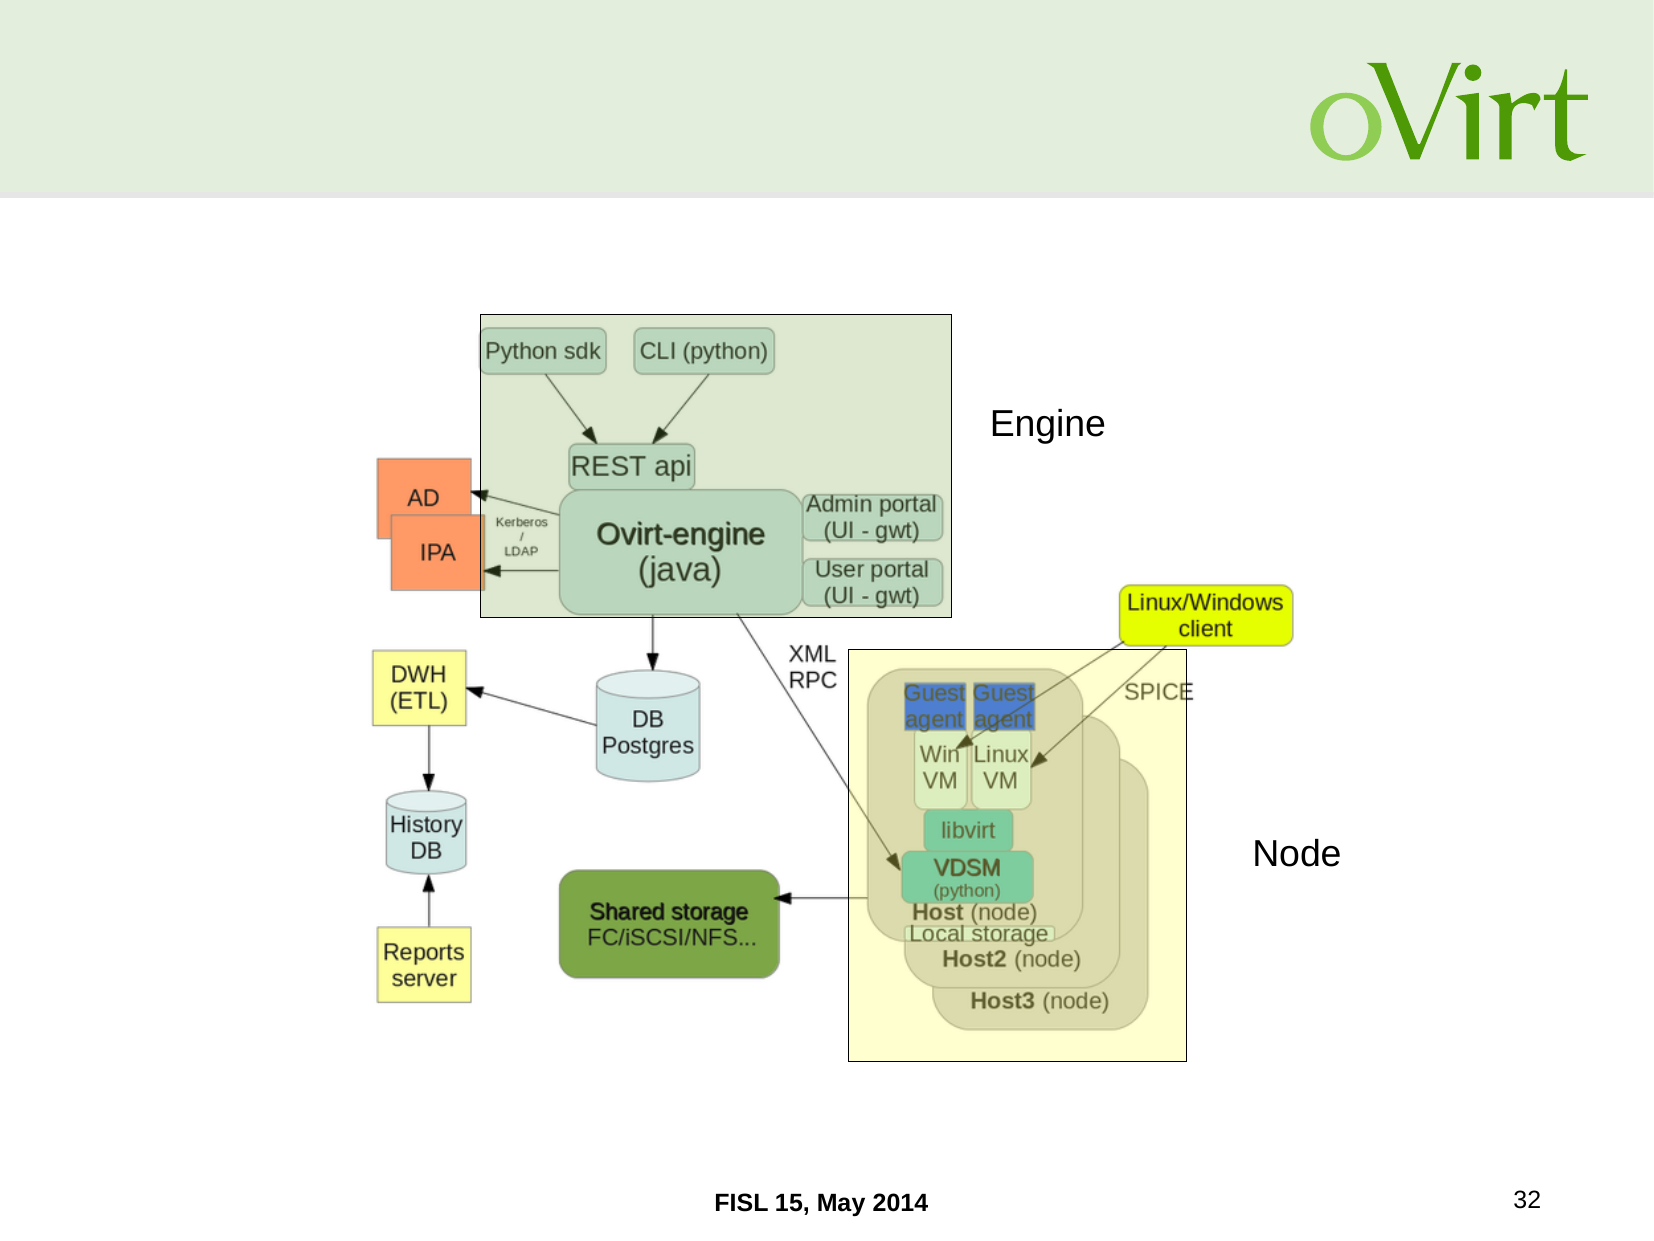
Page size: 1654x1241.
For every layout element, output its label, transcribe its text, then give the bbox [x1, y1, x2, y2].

text_box Node [1237, 825, 1357, 882]
picture [317, 244, 1344, 1039]
text_box [848, 649, 1187, 1062]
text_box [480, 314, 952, 618]
text_box Engine [975, 394, 1121, 452]
